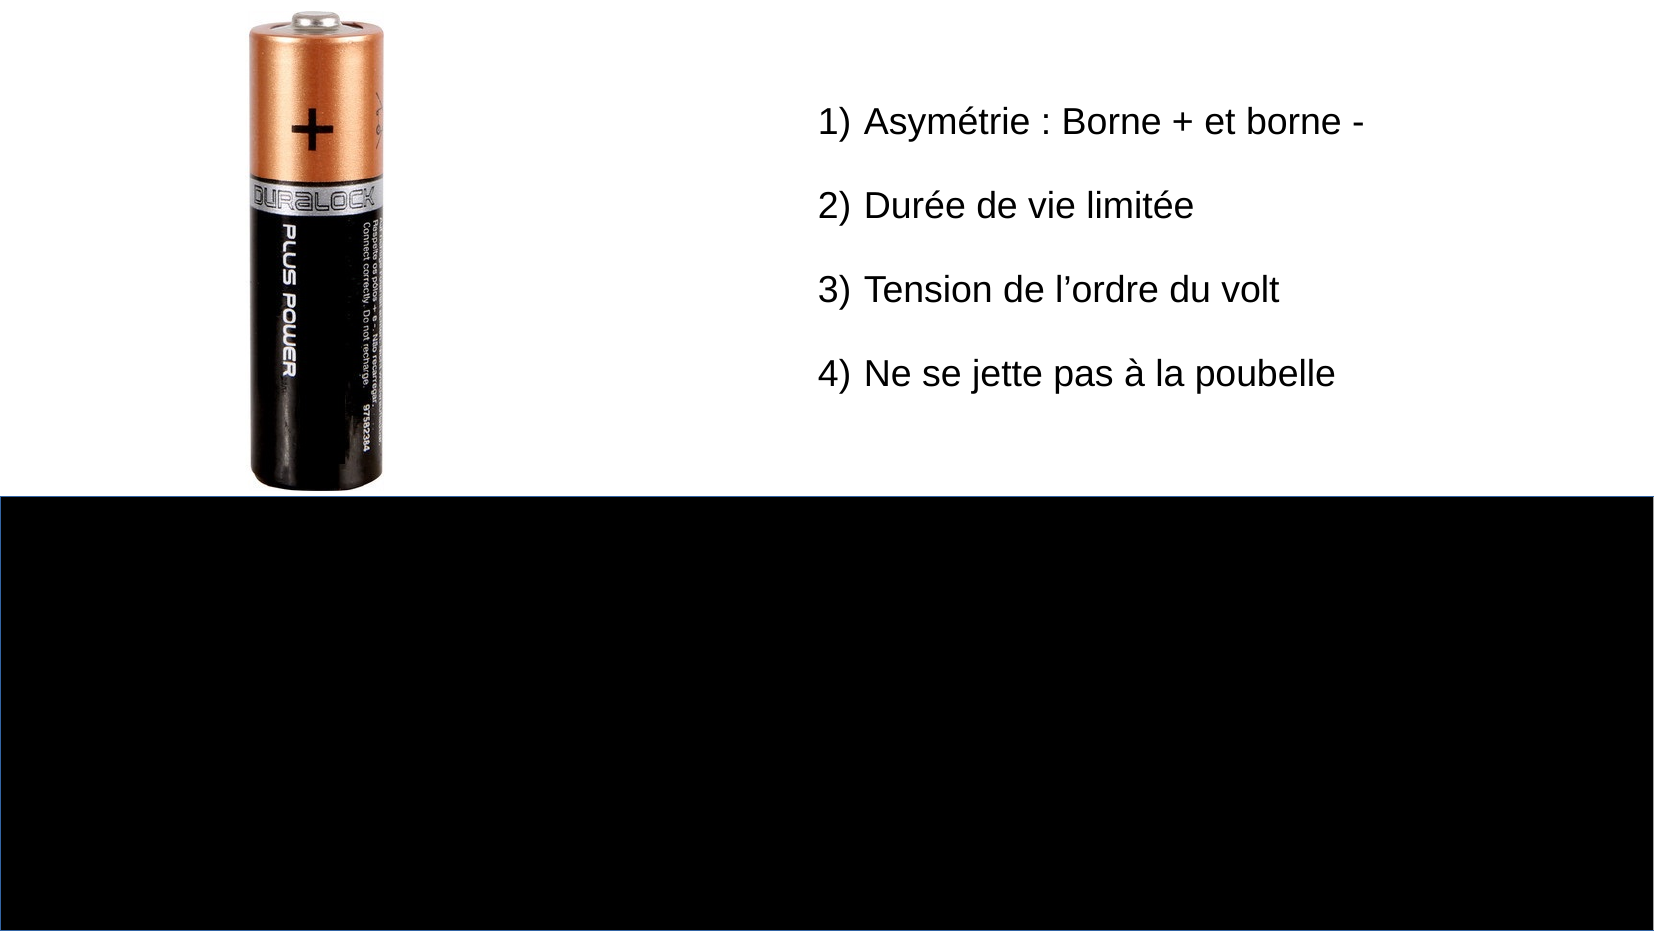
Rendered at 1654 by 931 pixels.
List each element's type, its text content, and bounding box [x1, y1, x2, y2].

text_box Asymétrie : Borne + et borne - Durée de vie limitée Tension de l’ordre du volt Ne se jette pas à la poubelle [803, 92, 1380, 402]
text_box [0, 496, 1654, 931]
picture [76, 11, 556, 491]
